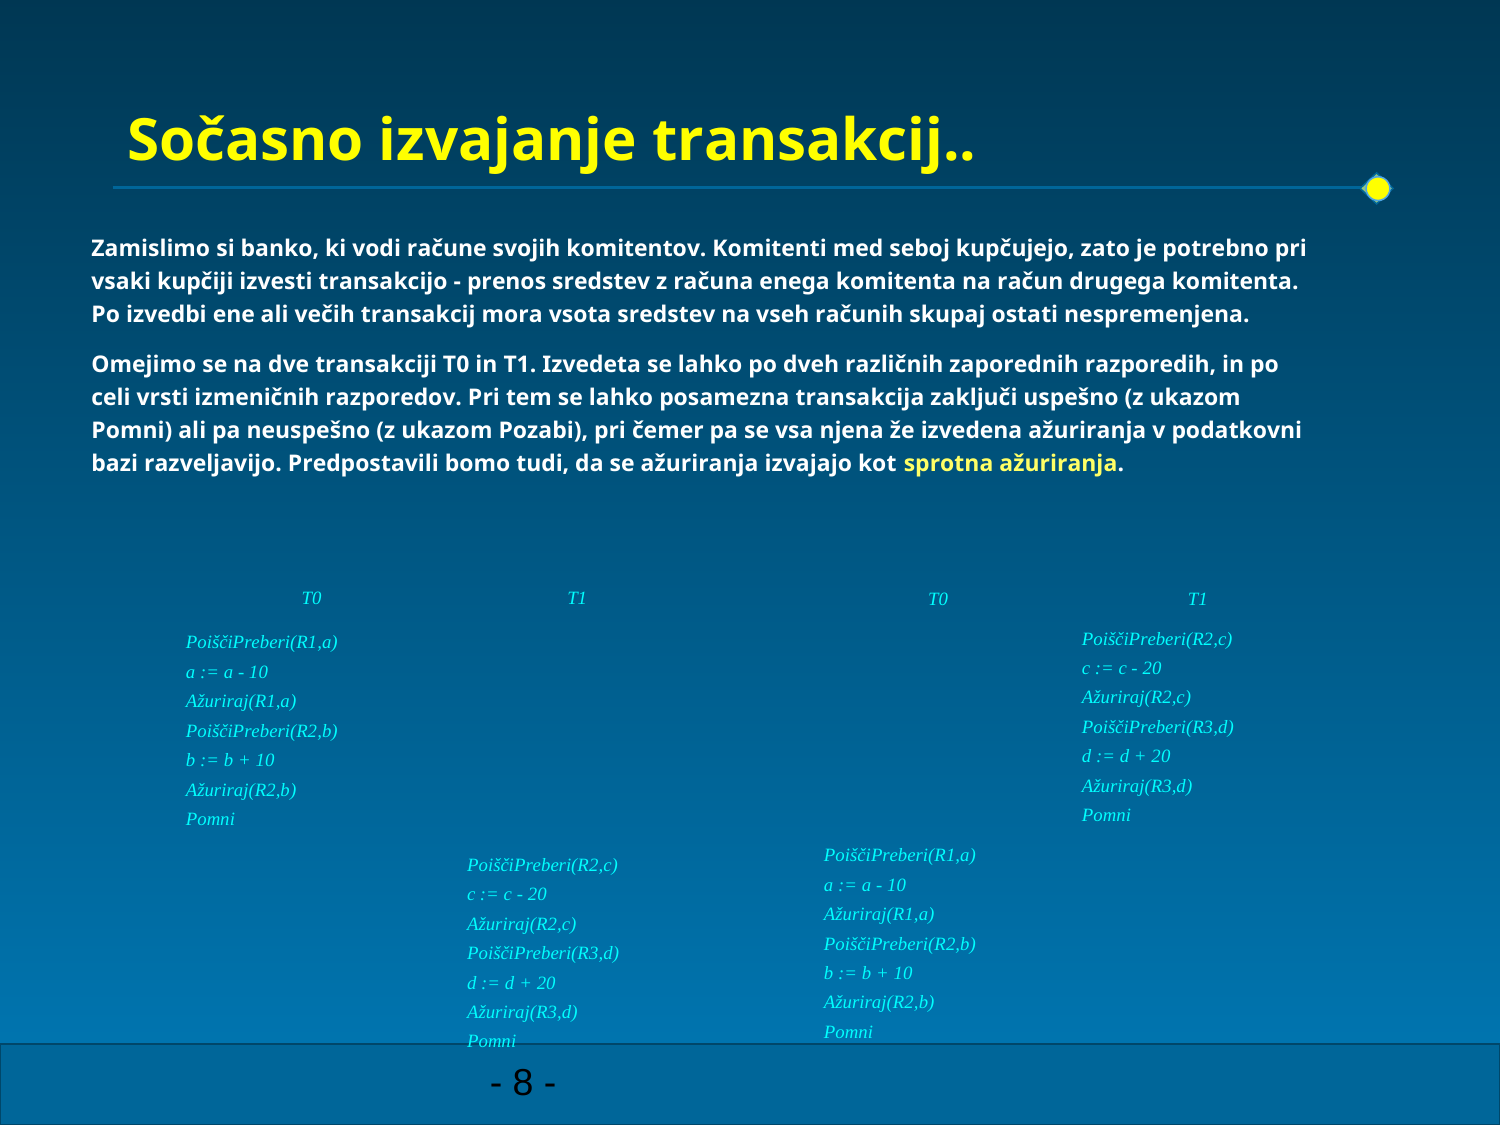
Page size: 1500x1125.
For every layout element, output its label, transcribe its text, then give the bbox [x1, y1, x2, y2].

table_header [809, 516, 1329, 576]
table_cell T1 [1067, 576, 1329, 616]
table_cell T1 [452, 576, 702, 620]
table_cell PoiščiPreberi(R2,c) c := c - 20 Ažuriraj(R2,c) PoiščiPreberi(R3,d) d := d + 20 Ažuriraj(R3,d) Pomni [1067, 616, 1329, 833]
table_cell [452, 620, 702, 843]
table_cell [809, 616, 1067, 833]
table_cell PoiščiPreberi(R1,a) a := a - 10 Ažuriraj(R1,a) PoiščiPreberi(R2,b) b := b + 10 Ažuriraj(R2,b) Pomni [171, 620, 452, 843]
table_cell [1067, 833, 1329, 1050]
text_box Zamislimo si banko, ki vodi račune svojih komitentov. Komitenti med seboj kupčujejo, zato je potrebno pri vsaki kupčiji izvesti transakcijo - prenos sredstev z računa enega komitenta na račun drugega komitenta. Po izvedbi ene ali večih transakcij mora vsota sredstev na vseh računih skupaj ostati nespremenjena. Omejimo se na dve transakciji T0 in T1. Izvedeta se lahko po dveh različnih zaporednih razporedih, in po celi vrsti izmeničnih razporedov. Pri tem se lahko posamezna transakcija zaključi uspešno (z ukazom Pomni) ali pa neuspešno (z ukazom Pozabi), pri čemer pa se vsa njena že izvedena ažuriranja v podatkovni bazi razveljavijo. Predpostavili bomo tudi, da se ažuriranja izvajajo kot sprotna ažuriranja. [76, 219, 1331, 516]
title Sočasno izvajanje transakcij.. [112, 94, 1388, 181]
table_cell PoiščiPreberi(R1,a) a := a - 10 Ažuriraj(R1,a) PoiščiPreberi(R2,b) b := b + 10 Ažuriraj(R2,b) Pomni [809, 833, 1067, 1050]
table_cell T0 [809, 576, 1067, 616]
table_header [171, 516, 702, 576]
table_cell [171, 843, 452, 1065]
table_cell T0 [171, 576, 452, 620]
table_cell PoiščiPreberi(R2,c) c := c - 20 Ažuriraj(R2,c) PoiščiPreberi(R3,d) d := d + 20 Ažuriraj(R3,d) Pomni [452, 843, 702, 1065]
